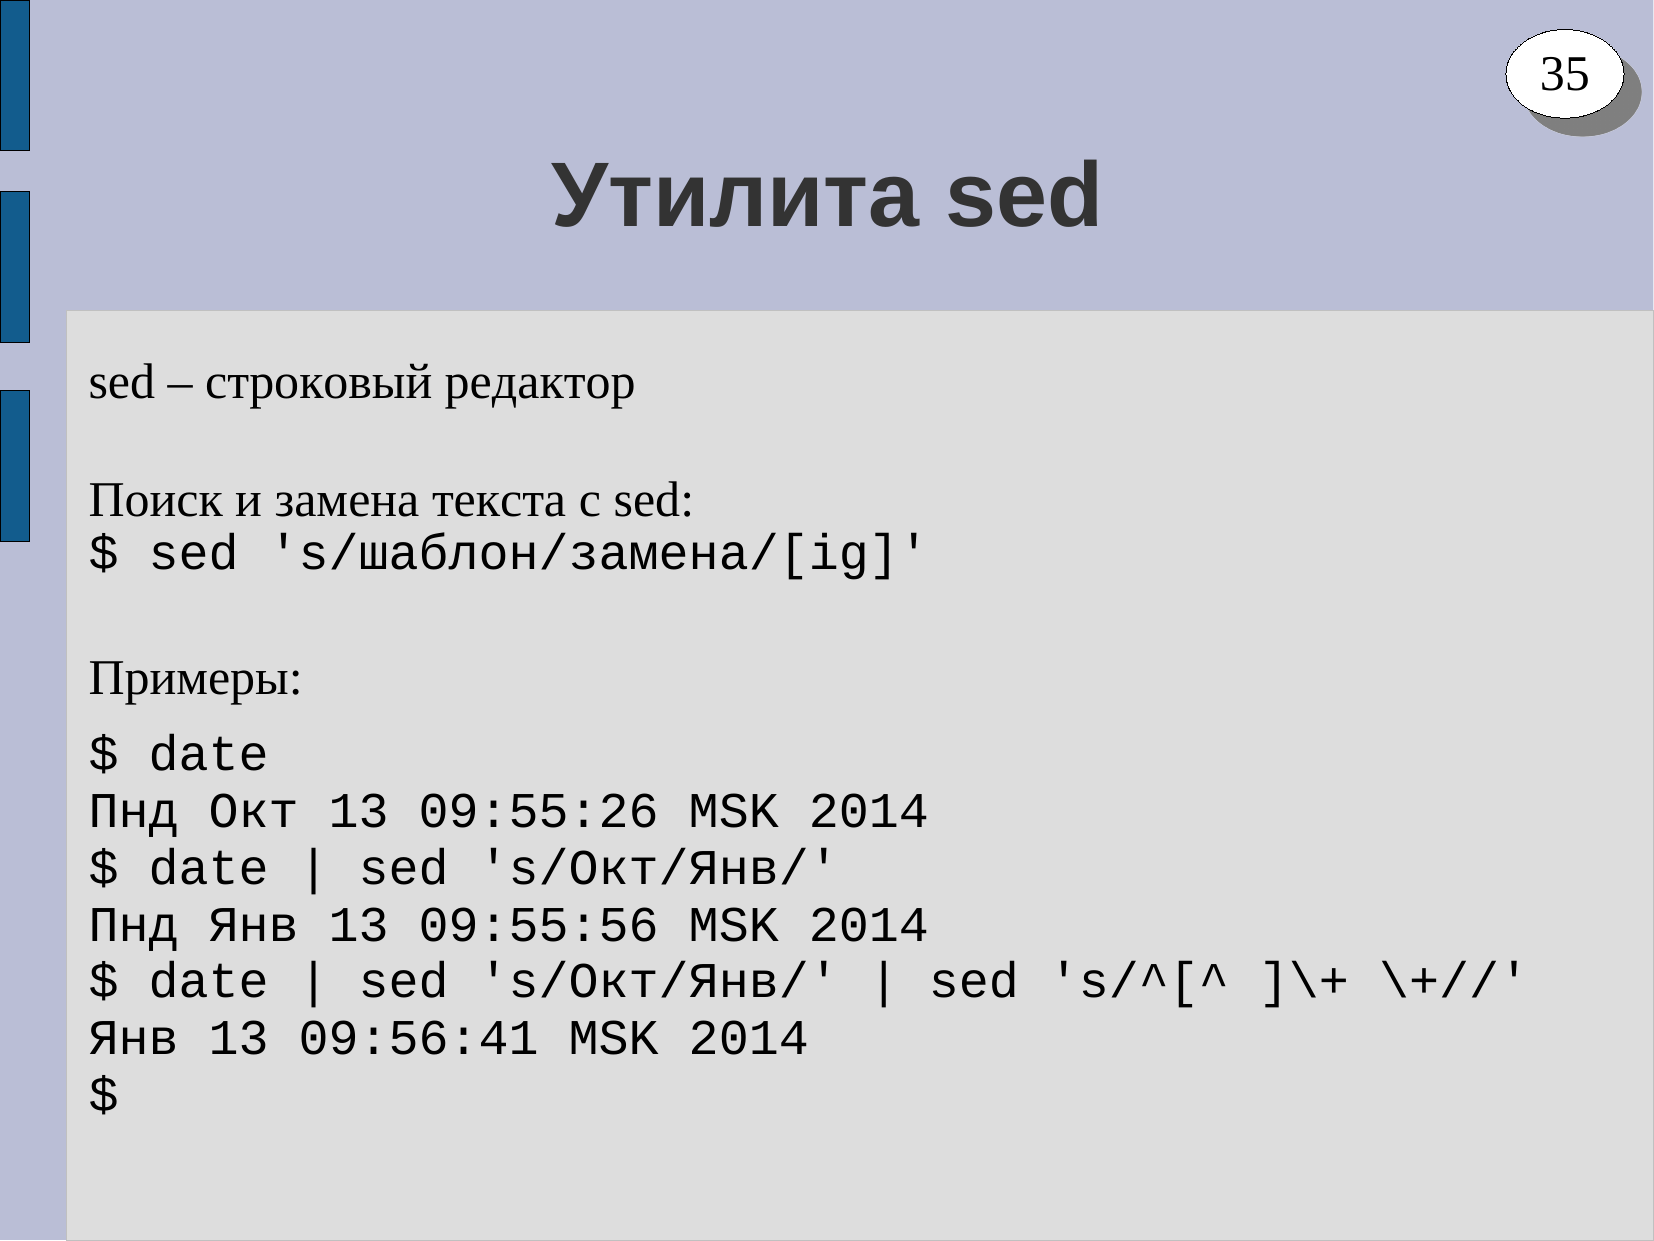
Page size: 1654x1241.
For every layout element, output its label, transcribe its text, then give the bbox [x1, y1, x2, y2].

title Утилита sed [121, 91, 1534, 299]
text_box sed – строковый редактор [88, 354, 636, 410]
text_box $ date Пнд Окт 13 09:55:26 MSK 2014 $ date | sed 's/Окт/Янв/' Пнд Янв 13 09:55:56 MSK 2014 $ date | sed 's/Окт/Янв/' | sed 's/^[^ ]\+ \+//' Янв 13 09:56:41 MSK 2014 $ [88, 729, 1529, 1127]
text_box Поиск и замена текста с sed: $ sed 's/шаблон/замена/[ig]' [88, 472, 929, 585]
text_box Примеры: [88, 649, 303, 705]
text_box 35 [1505, 29, 1625, 119]
